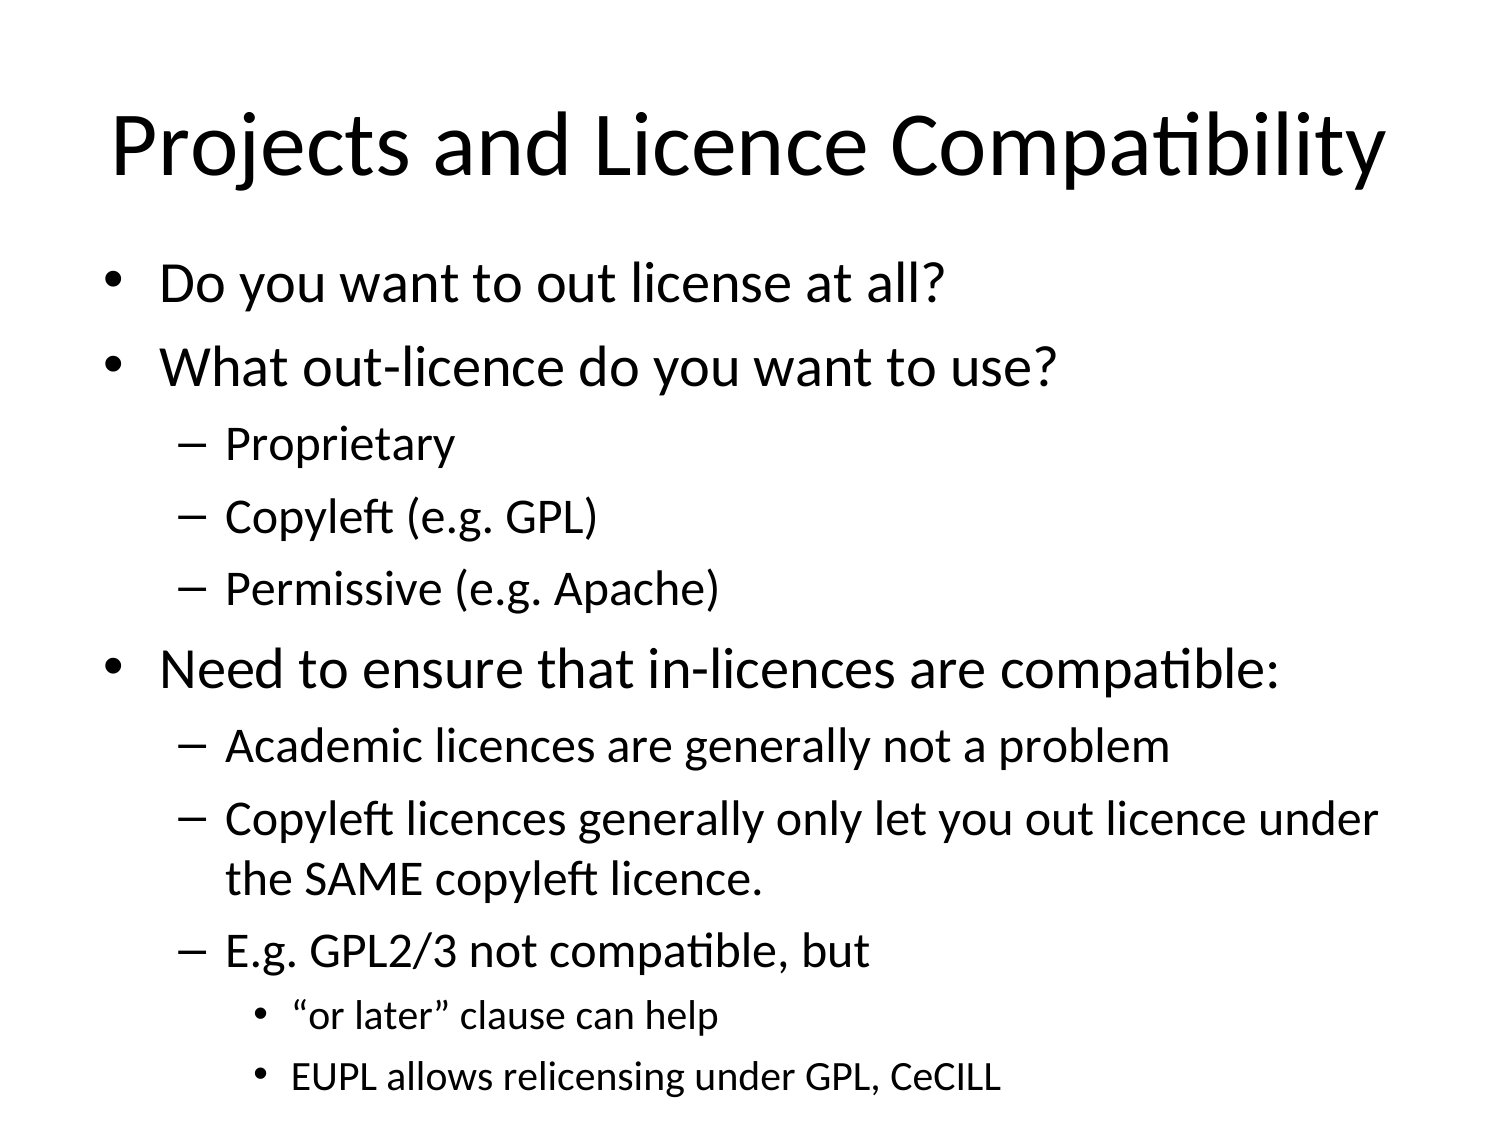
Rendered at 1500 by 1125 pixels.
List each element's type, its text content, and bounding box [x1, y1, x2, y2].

list Do you want to out license at all? What out-licence do you want to use? Proprietary Copyleft (e.g. GPL) Permissive (e.g. Apache) Need to ensure that in-licences are compatible: Academic licences are generally not a problem Copyleft licences generally only let you out licence under the SAME copyleft licence. E.g. GPL2/3 not compatible, but “or later” clause can help EUPL allows relicensing under GPL, CeCILL [88, 236, 1439, 1107]
title Projects and Licence Compatibility [75, 45, 1426, 233]
